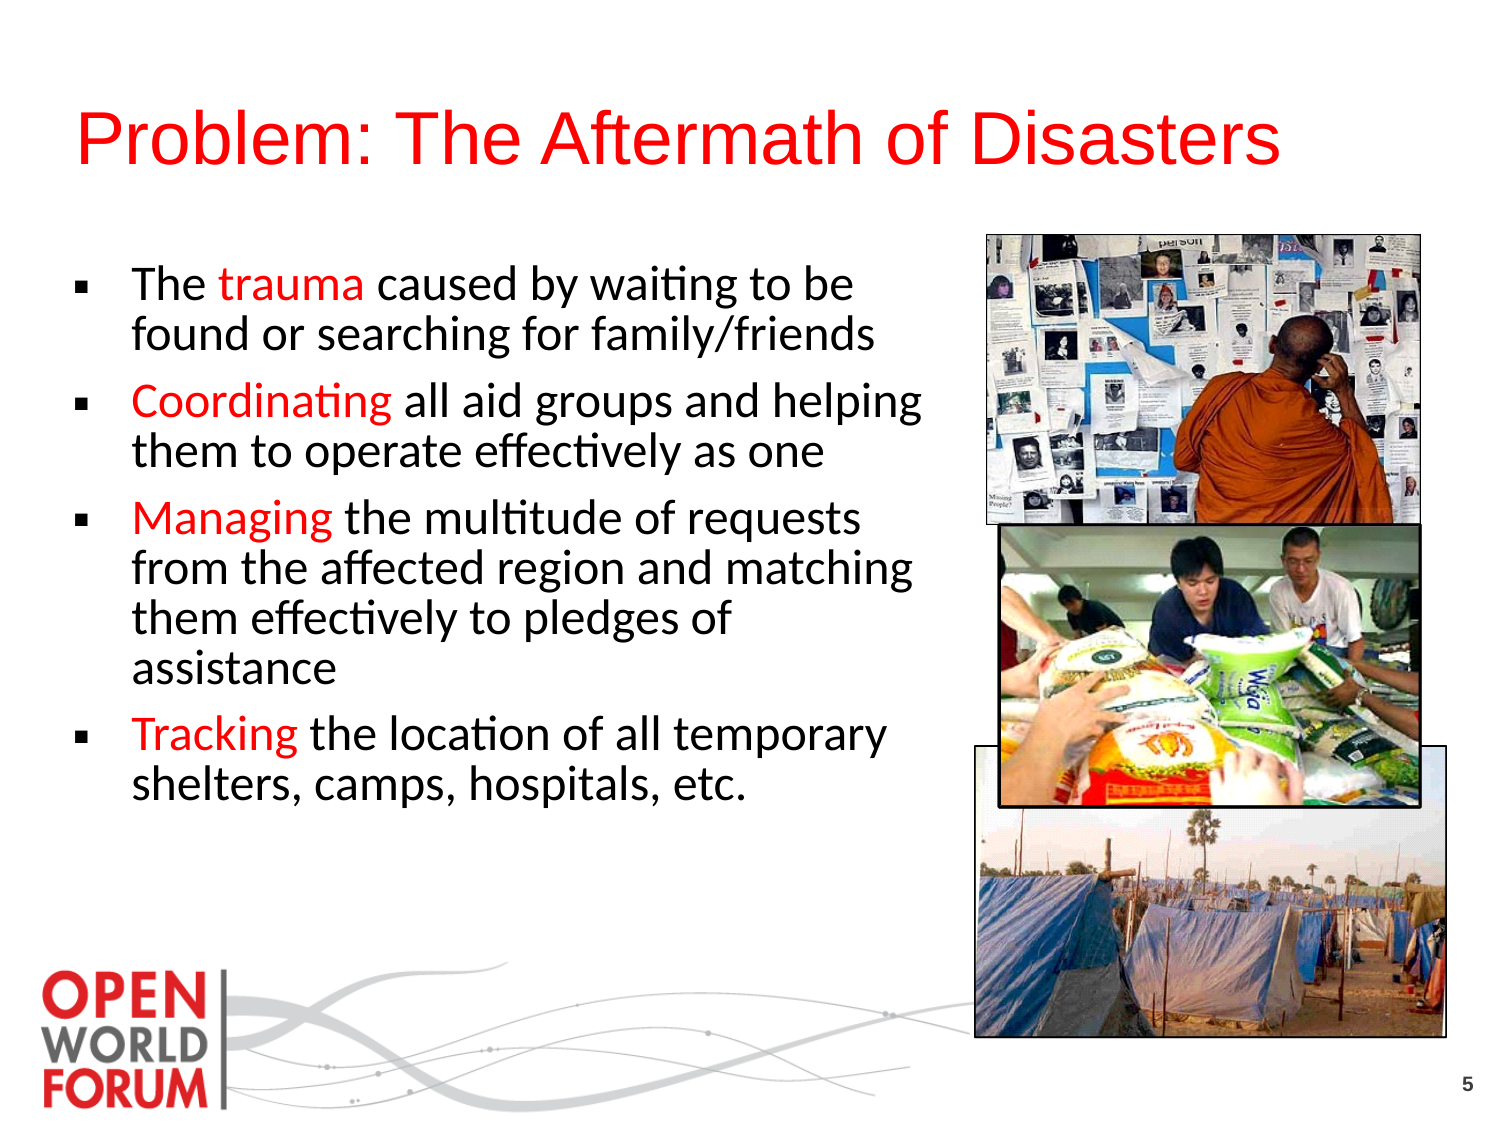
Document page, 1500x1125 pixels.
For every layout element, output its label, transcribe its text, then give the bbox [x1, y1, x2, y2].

picture [41, 232, 1447, 1119]
list The trauma caused by waiting to be found or searching for family/friends Coordinating all aid groups and helping them to operate effectively as one Managing the multitude of requests from the affected region and matching them effectively to pledges of assistance Tracking the location of all temporary shelters, camps, hospitals, etc. [75, 263, 945, 1006]
title Problem: The Aftermath of Disasters [75, 44, 1425, 233]
